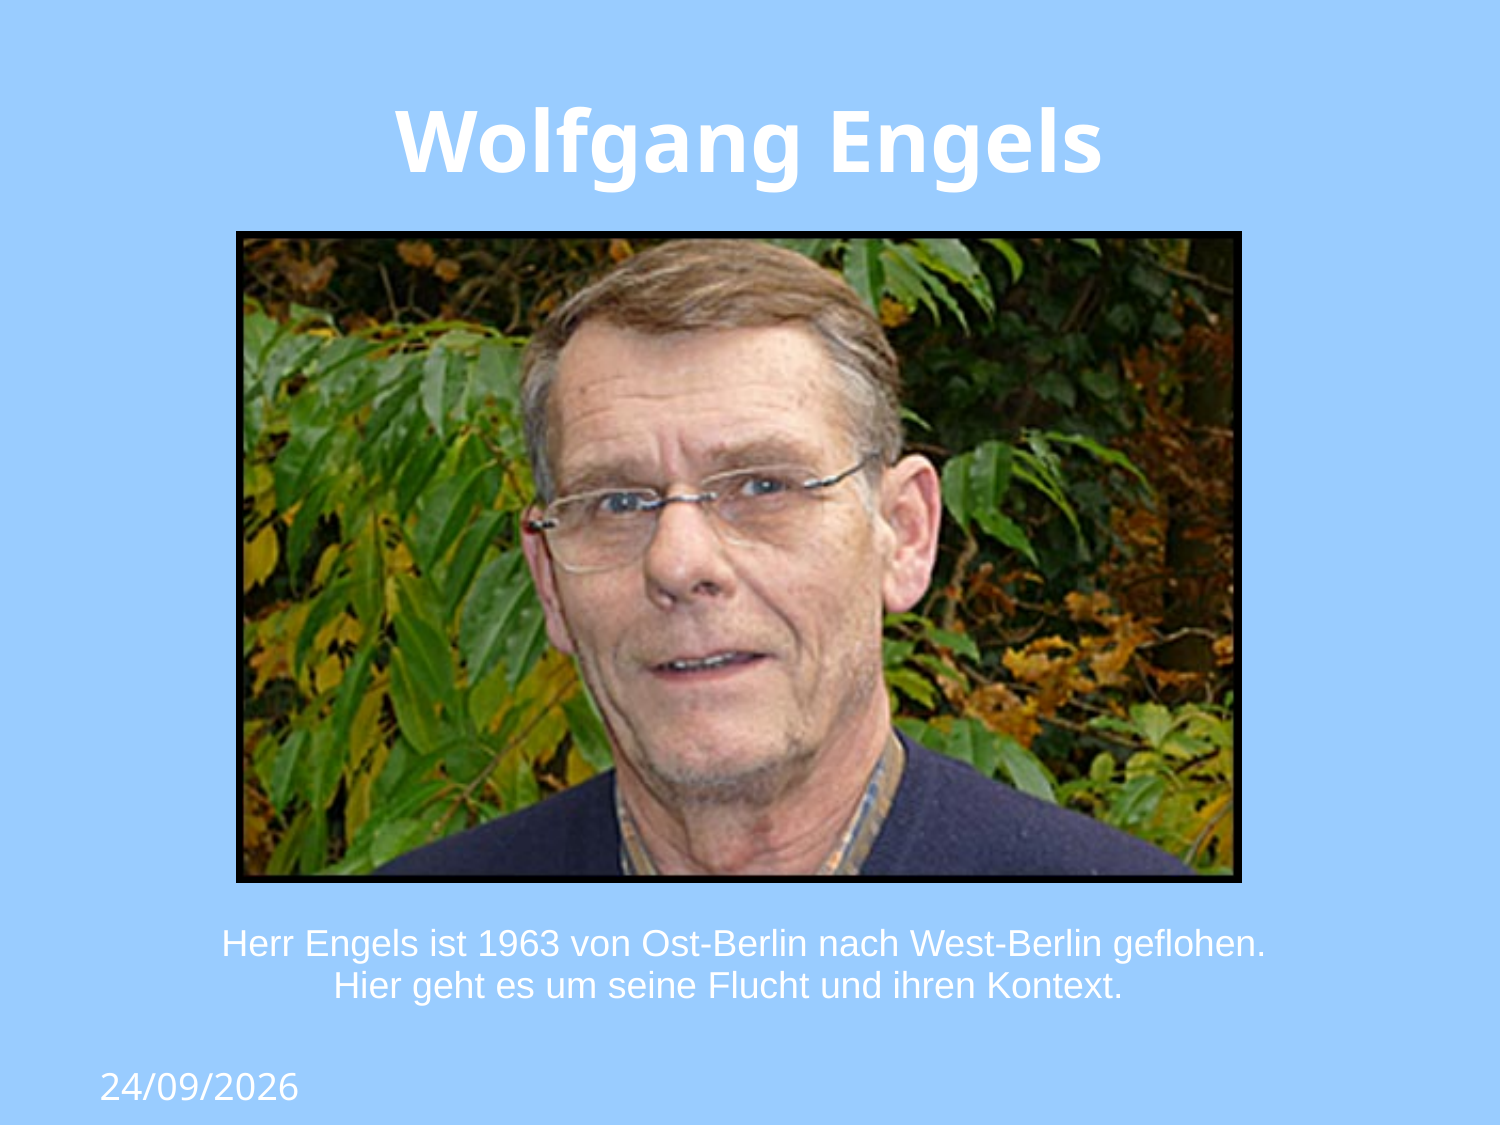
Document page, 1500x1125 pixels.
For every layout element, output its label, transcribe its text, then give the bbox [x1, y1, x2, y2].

text_box Herr Engels ist 1963 von Ost-Berlin nach West-Berlin geflohen. Hier geht es um seine Flucht und ihren Kontext. [206, 915, 1283, 1015]
title Wolfgang Engels [75, 45, 1425, 233]
picture [242, 237, 1236, 878]
